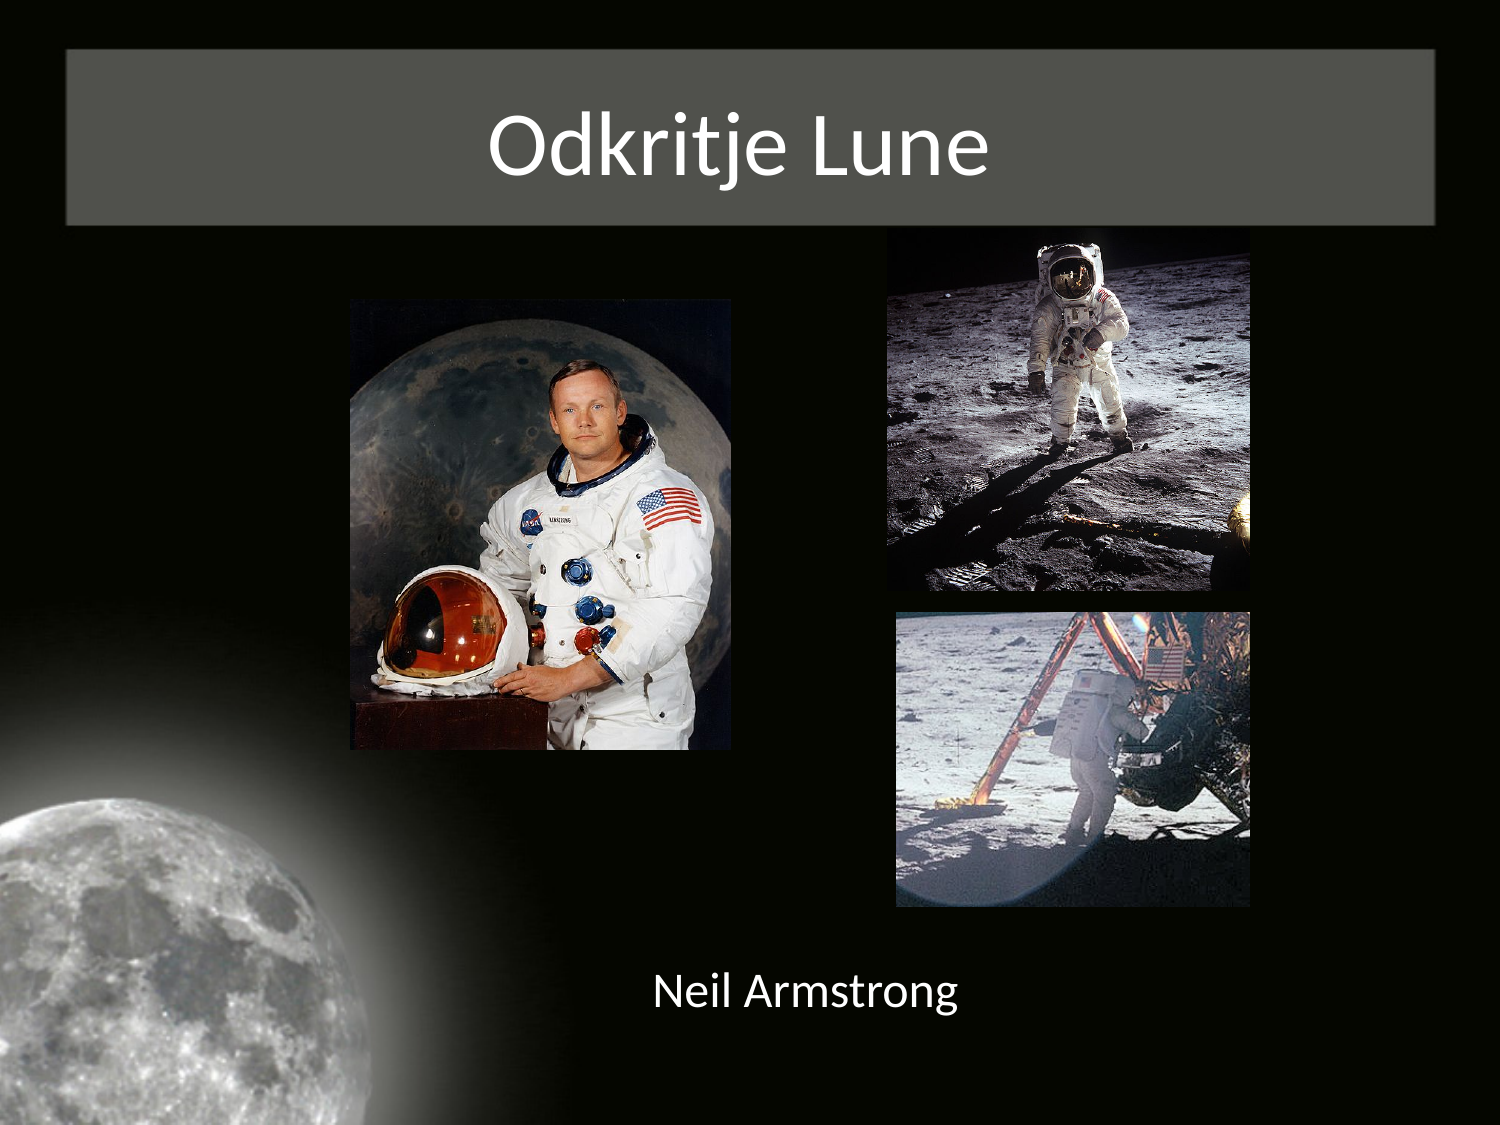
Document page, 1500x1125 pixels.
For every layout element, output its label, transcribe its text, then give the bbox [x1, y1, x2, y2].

picture [0, 0, 1500, 1125]
text_box Neil Armstrong [637, 949, 1138, 1025]
title Odkritje Lune [75, 45, 1425, 233]
